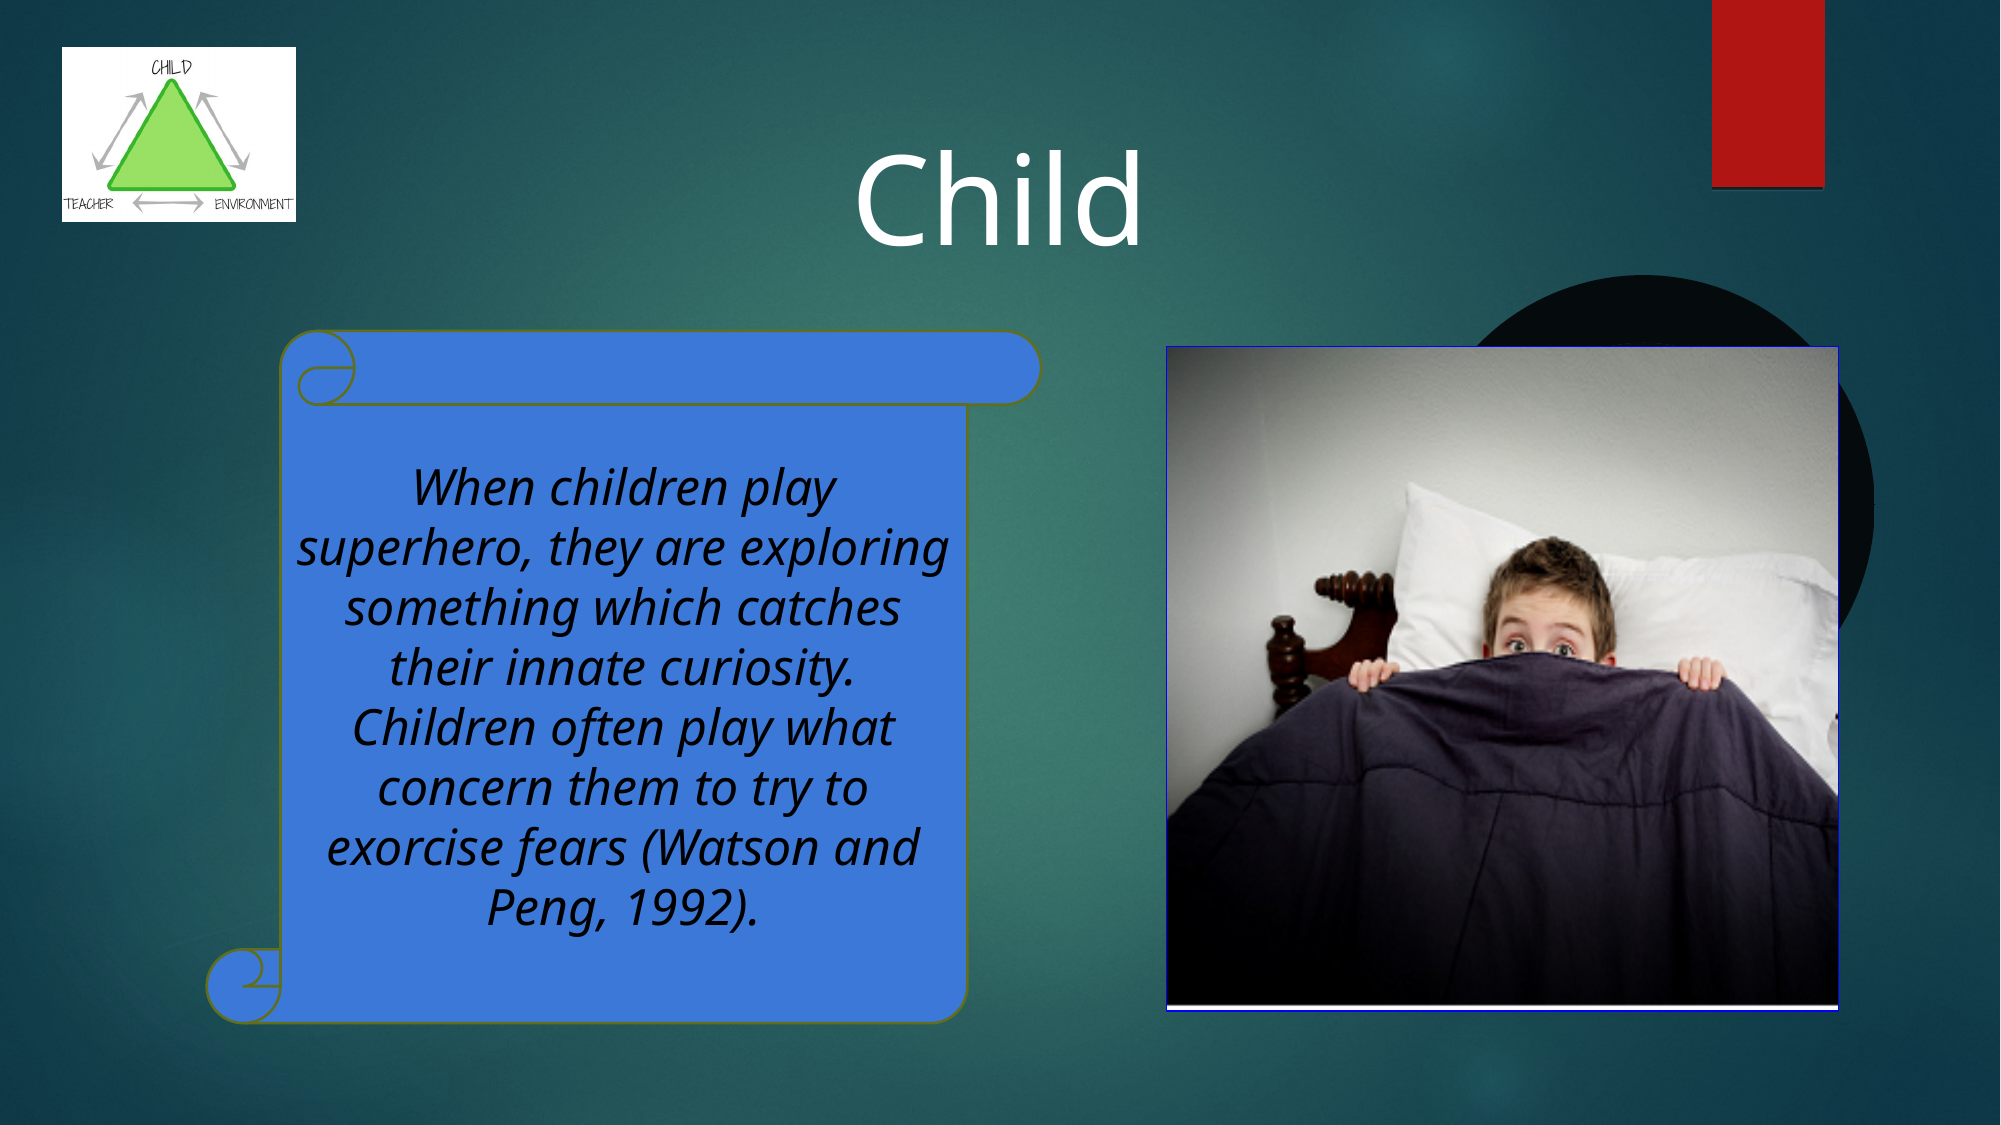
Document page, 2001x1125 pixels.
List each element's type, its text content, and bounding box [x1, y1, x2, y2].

picture [62, 47, 296, 222]
text_box When children play superhero, they are exploring something which catches their innate curiosity. Children often play what concern them to try to exorcise fears (Watson and Peng, 1992). [206, 330, 1042, 1024]
text_box Child [315, 105, 1685, 320]
picture [1167, 347, 1838, 1011]
